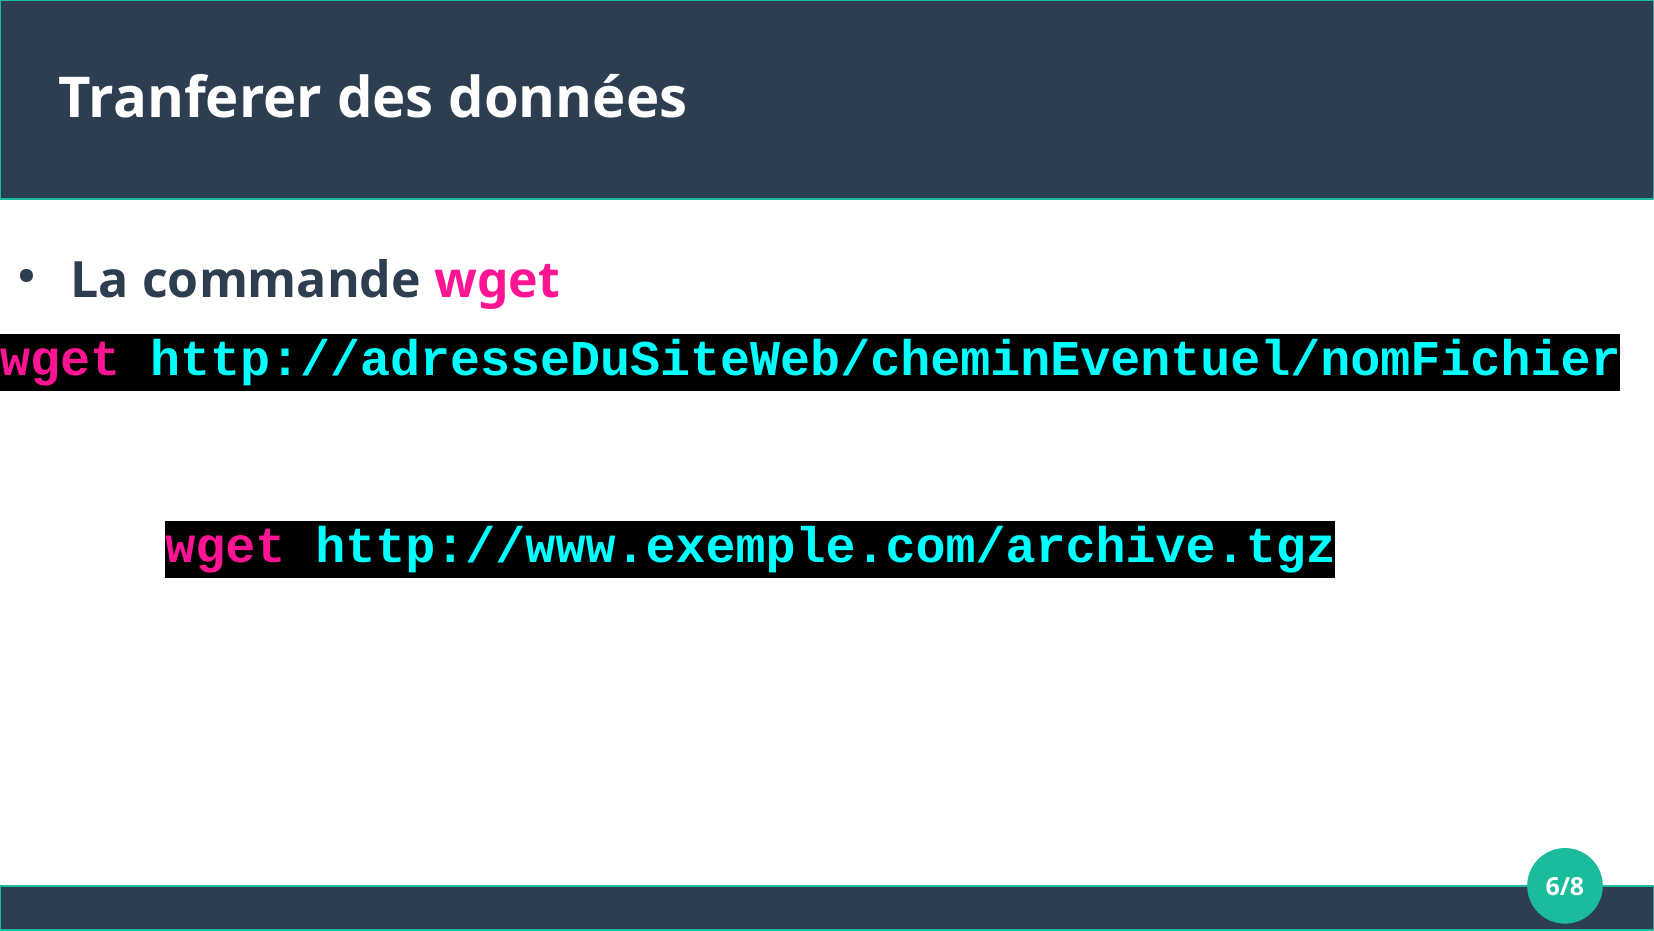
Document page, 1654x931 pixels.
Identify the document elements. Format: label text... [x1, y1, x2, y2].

list La commande wget wget http://adresseDuSiteWeb/cheminEventuel/nomFichier [0, 243, 1654, 864]
text_box wget http://www.exemple.com/archive.tgz [128, 520, 1373, 579]
title Tranferer des données [59, 37, 1595, 155]
